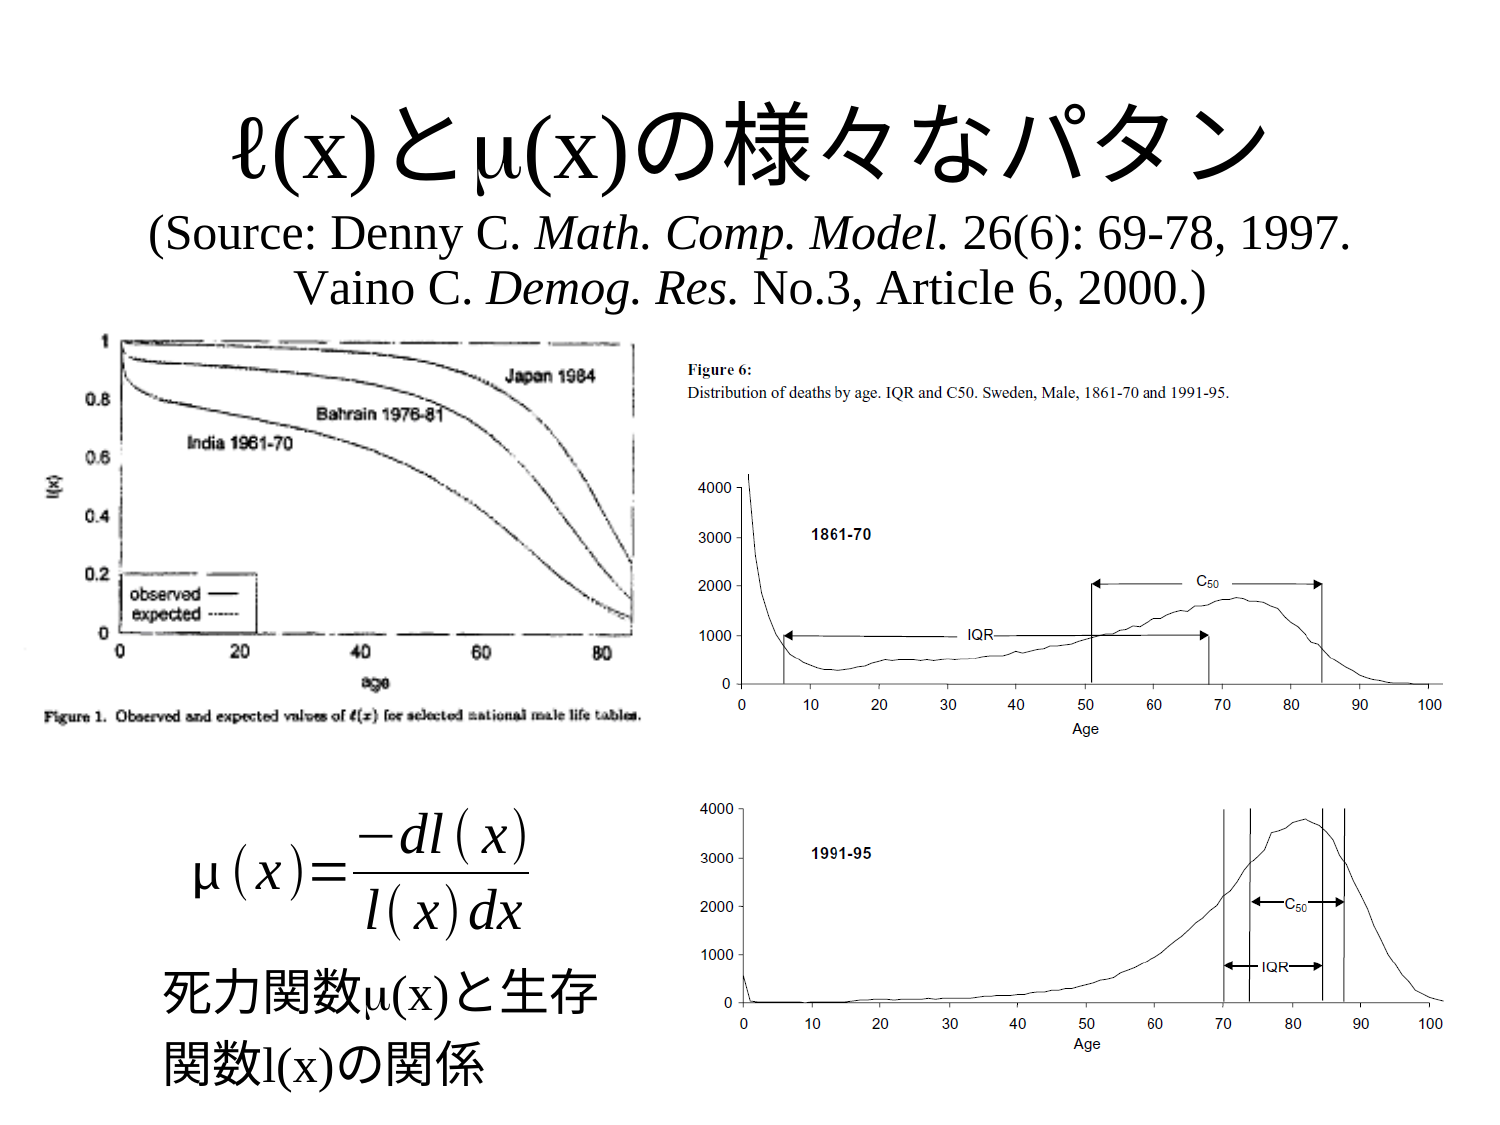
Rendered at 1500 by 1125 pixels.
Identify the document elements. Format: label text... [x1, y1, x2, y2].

title ℓ(x)とm(x)の様々なパタン (Source: Denny C. Math. Comp. Model. 26(6): 69-78, 1997. Vaino C. Demog. Res. No.3, Article 6, 2000.) [112, 76, 1388, 312]
text_box 死力関数m(x)と生存関数l(x)の関係 [147, 944, 621, 1078]
chart [177, 802, 547, 944]
picture [0, 324, 1461, 1062]
